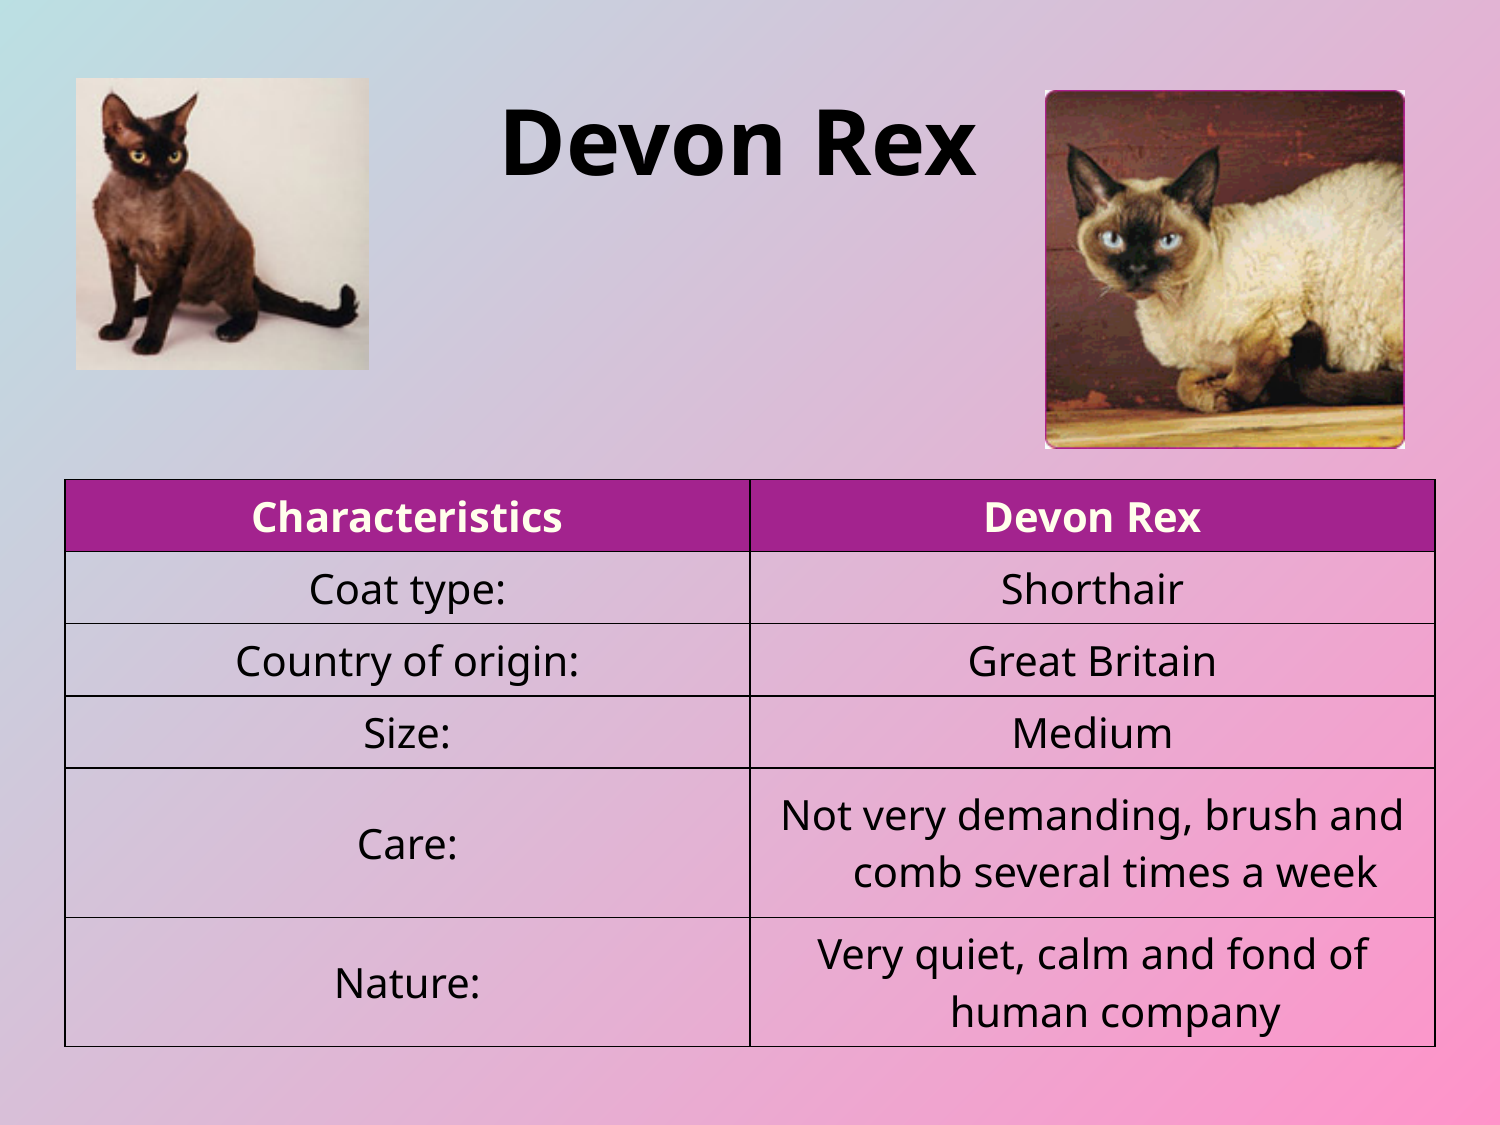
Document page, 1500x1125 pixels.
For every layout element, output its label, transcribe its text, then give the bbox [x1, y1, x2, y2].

table_cell Not very demanding, brush and comb several times a week [751, 769, 1434, 917]
picture [1045, 90, 1405, 449]
title Devon Rex [75, 45, 1425, 233]
table_cell Care: [66, 769, 749, 917]
table_cell Great Britain [751, 624, 1434, 695]
table_cell Country of origin: [66, 624, 749, 695]
table_header Devon Rex [751, 480, 1434, 551]
table_cell Size: [66, 697, 749, 767]
table_header Characteristics [66, 480, 749, 551]
table_cell Coat type: [66, 552, 749, 623]
table_cell Medium [751, 697, 1434, 767]
picture [76, 78, 369, 370]
table_cell Shorthair [751, 552, 1434, 623]
table_cell Nature: [66, 918, 749, 1046]
table_cell Very quiet, calm and fond of human company [751, 918, 1434, 1046]
